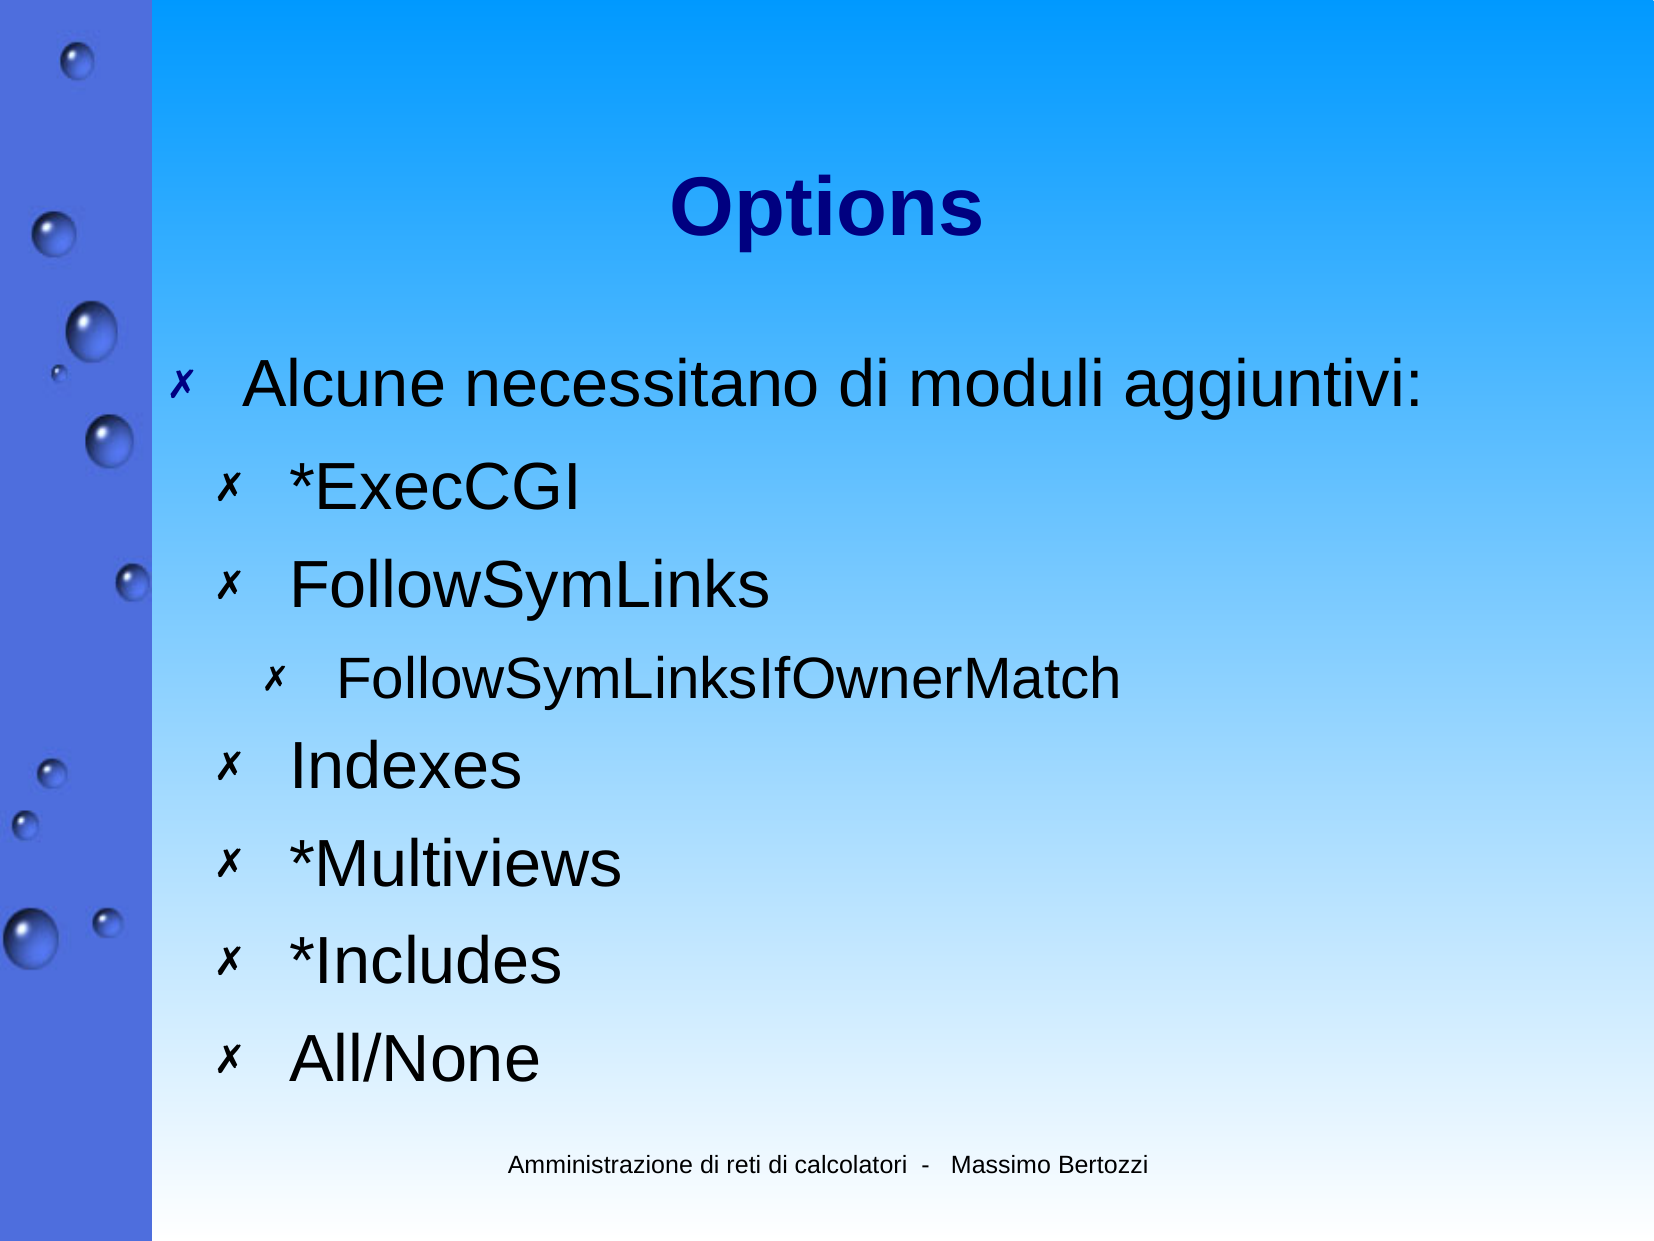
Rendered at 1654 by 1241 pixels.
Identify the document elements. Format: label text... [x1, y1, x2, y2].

list Alcune necessitano di moduli aggiuntivi: *ExecCGI FollowSymLinks FollowSymLinksIfOwnerMatch Indexes *Multiviews *Includes All/None [159, 346, 1572, 1128]
title Options [121, 102, 1534, 311]
picture [0, 0, 152, 1241]
